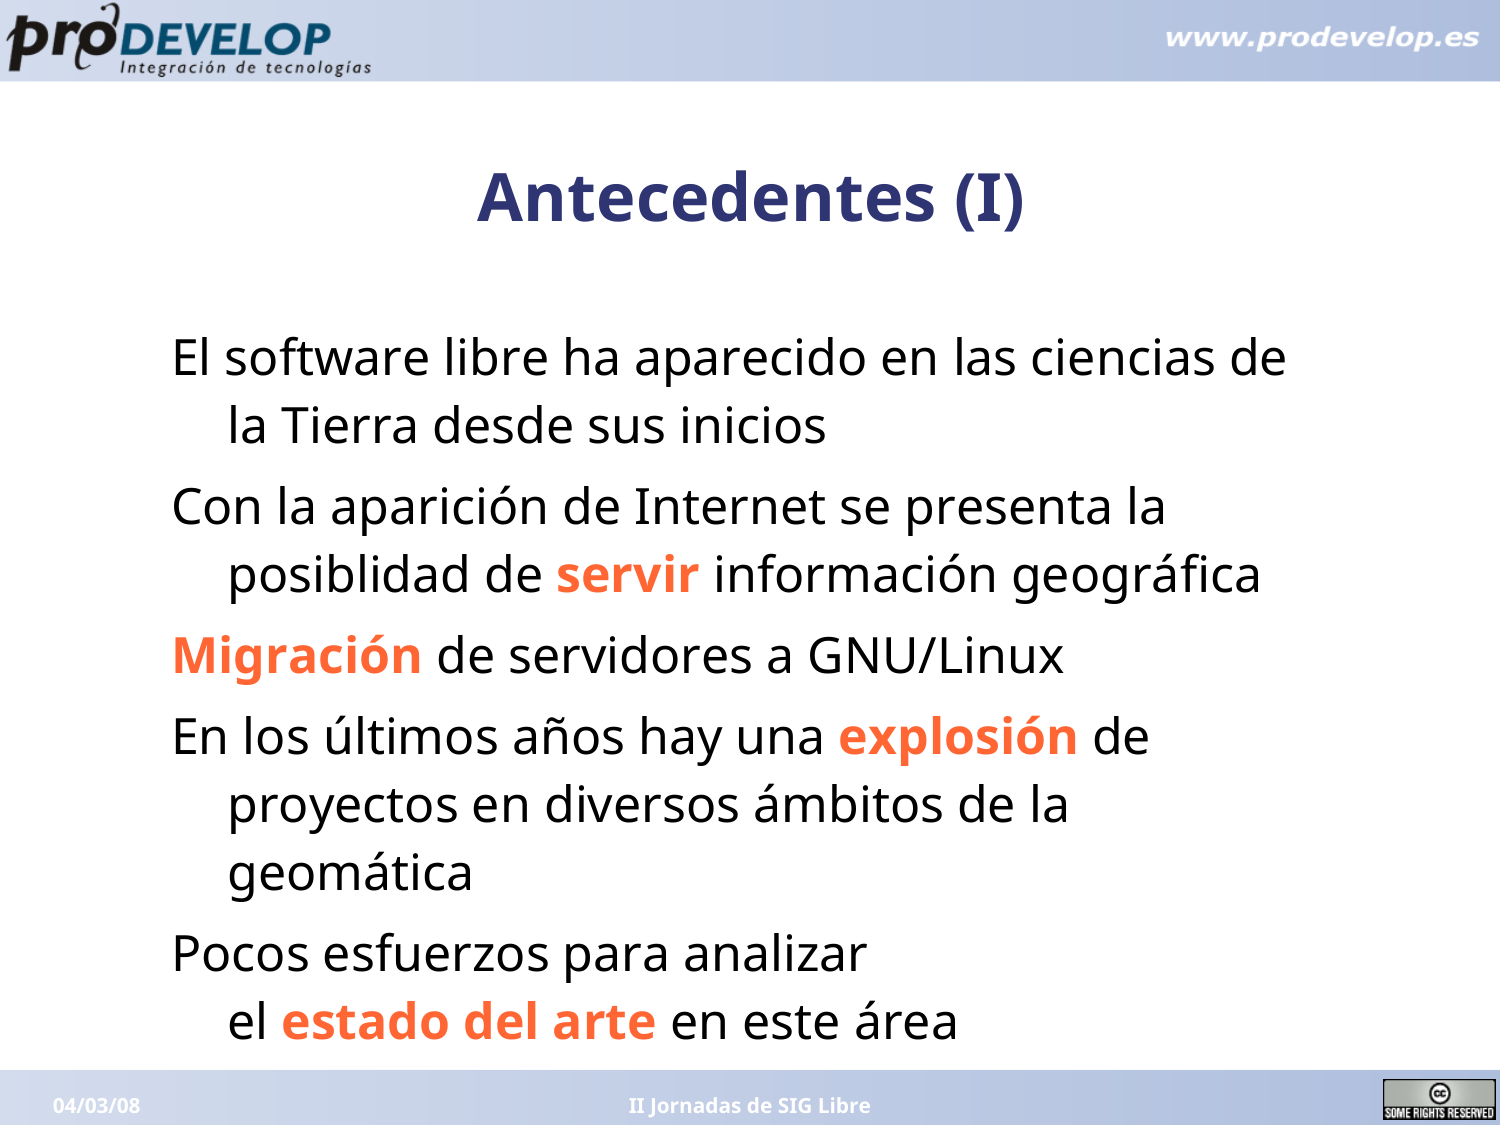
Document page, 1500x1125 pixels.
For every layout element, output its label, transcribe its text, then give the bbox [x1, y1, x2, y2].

title Antecedentes (I) [76, 101, 1427, 290]
list El software libre ha aparecido en las ciencias de la Tierra desde sus inicios Con la aparición de Internet se presenta la posiblidad de servir información geográfica Migración de servidores a GNU/Linux En los últimos años hay una explosión de proyectos en diversos ámbitos de la geomática Pocos esfuerzos para analizar el estado del arte en este área [156, 314, 1344, 1053]
picture [0, 0, 1500, 1125]
